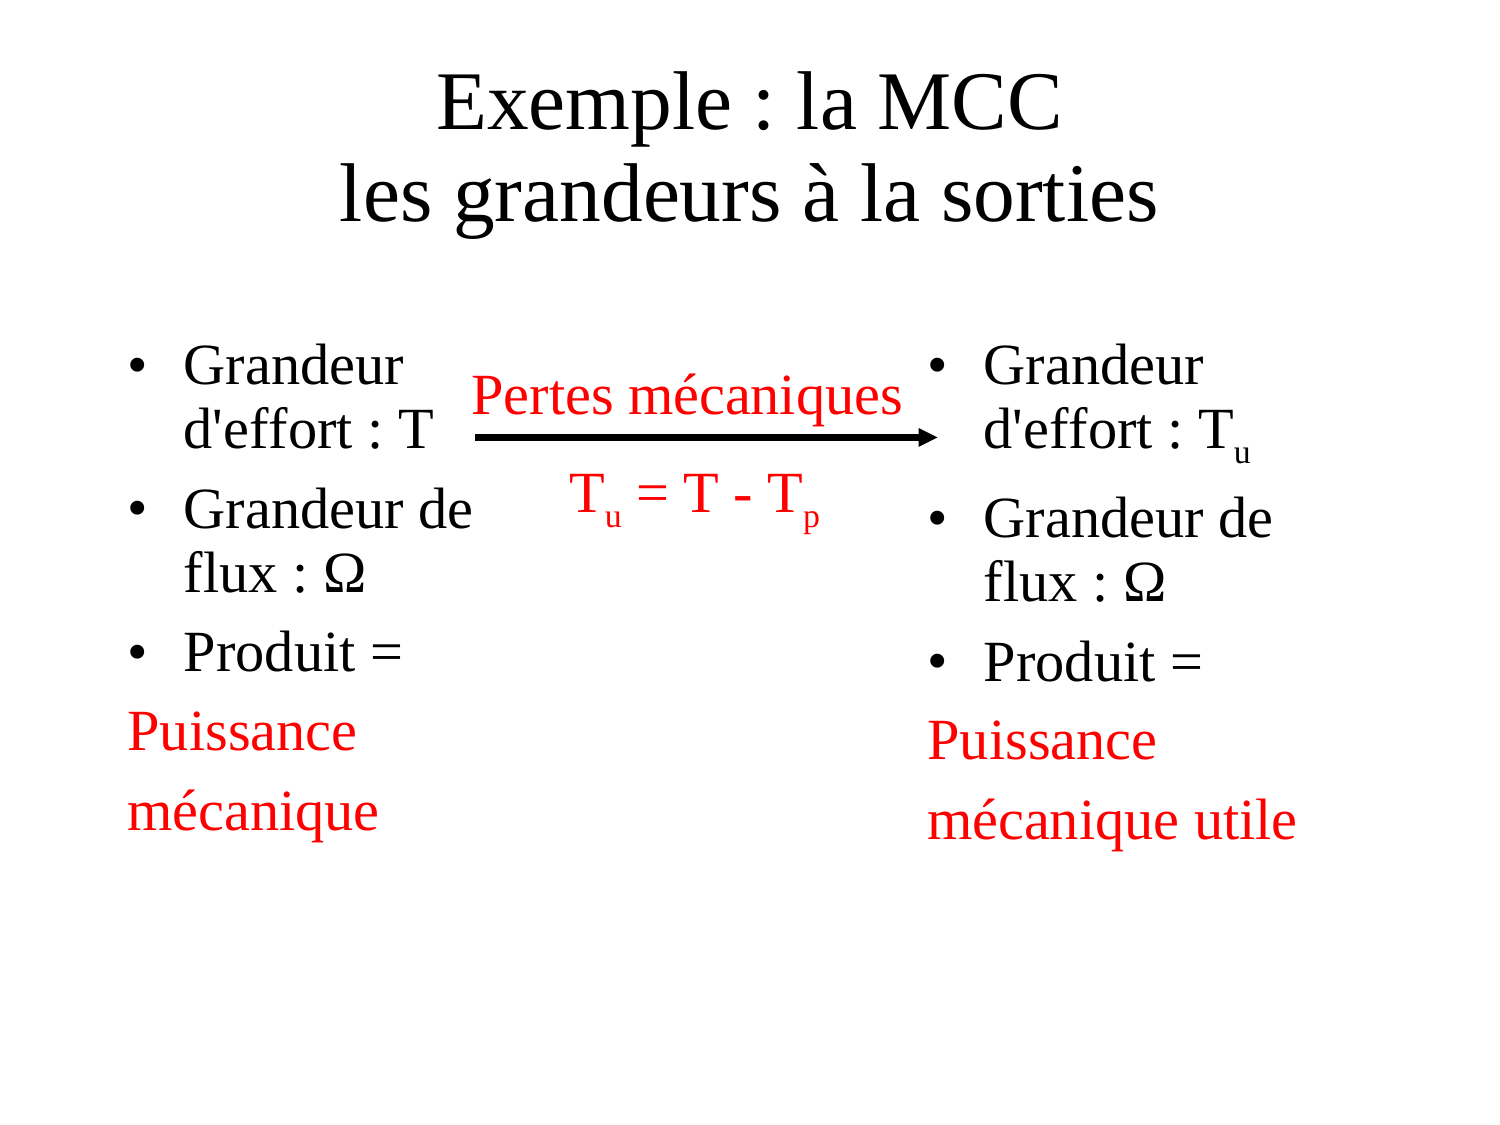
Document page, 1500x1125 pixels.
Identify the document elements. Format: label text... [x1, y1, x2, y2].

title Exemple : la MCC les grandeurs à la sorties [112, 36, 1388, 352]
list Grandeur d'effort : T Grandeur de flux : Ω Produit = Puissance mécanique [112, 324, 588, 1058]
list Grandeur d'effort : Tu Grandeur de flux : Ω Produit = Puissance mécanique utile [912, 324, 1388, 1067]
text_box Pertes mécaniques Tu = T - Tp [449, 361, 925, 534]
